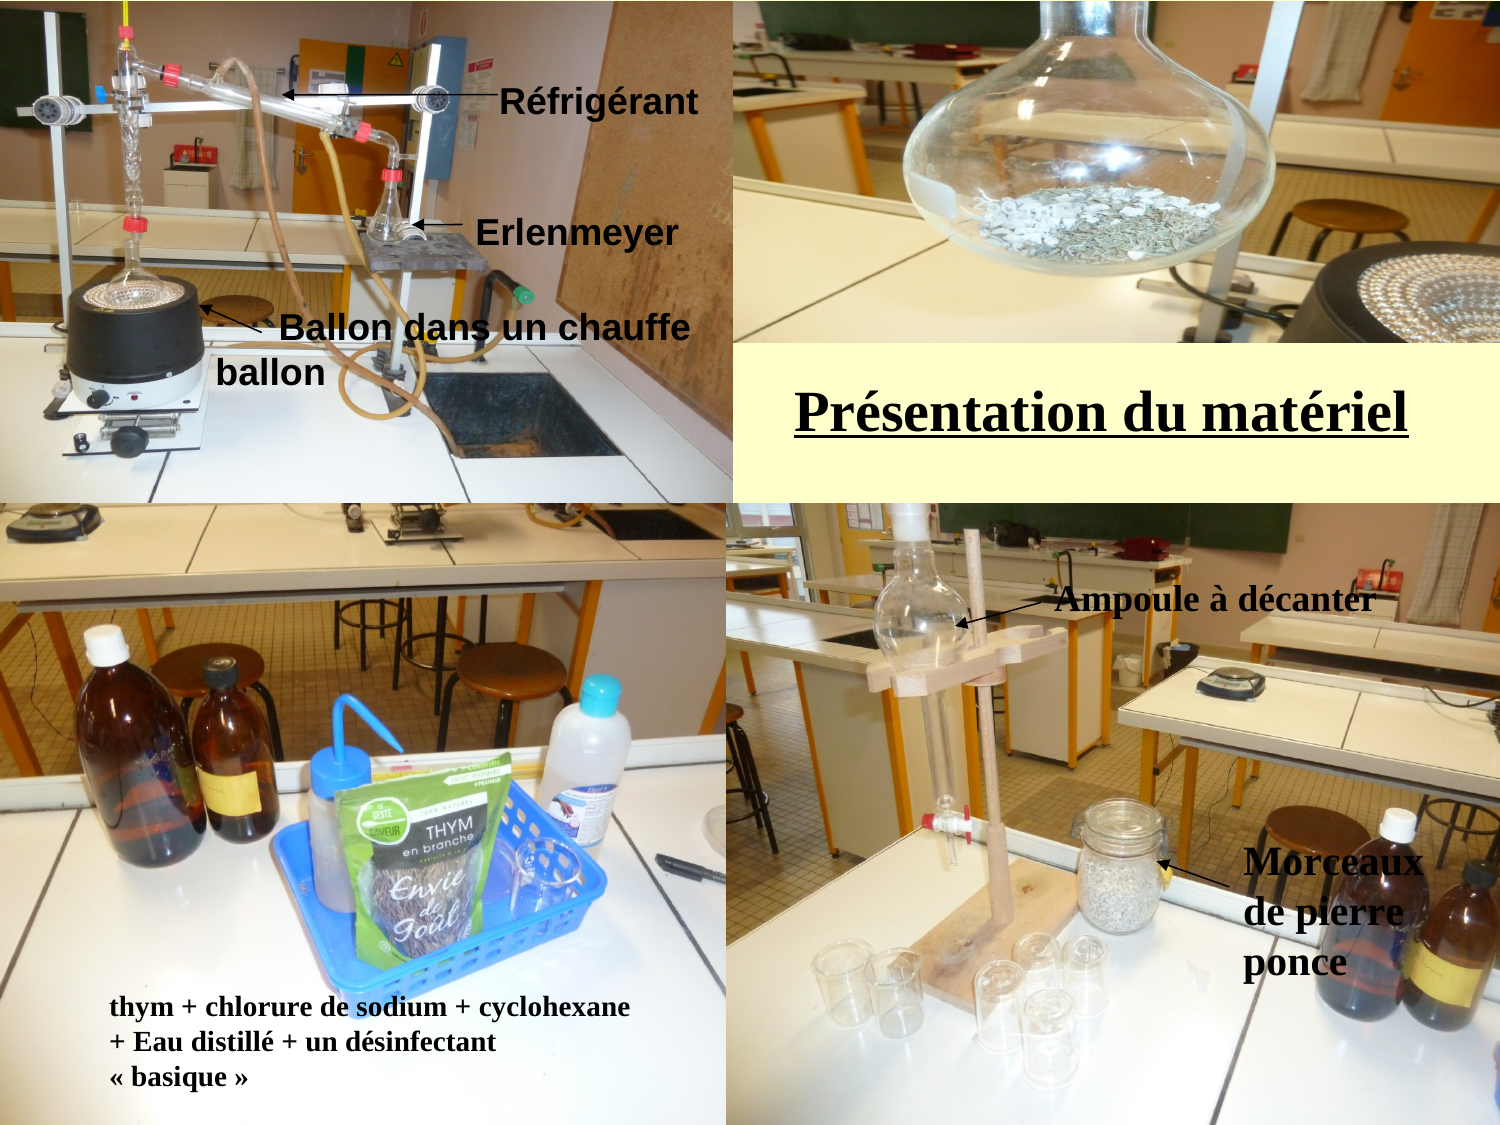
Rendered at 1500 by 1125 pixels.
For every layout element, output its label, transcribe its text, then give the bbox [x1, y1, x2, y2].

text_box Ampoule à décanter [1039, 566, 1453, 627]
text_box Ballon dans un chauffe ballon [200, 295, 745, 401]
text_box Erlenmeyer [460, 200, 733, 261]
text_box Morceaux de pierre ponce [1228, 826, 1453, 992]
text_box thym + chlorure de sodium + cyclohexane + Eau distillé + un désinfectant « basique » [94, 980, 650, 1101]
text_box Réfrigérant [484, 70, 851, 130]
text_box Présentation du matériel [779, 366, 1465, 452]
picture [0, 1, 1500, 1125]
